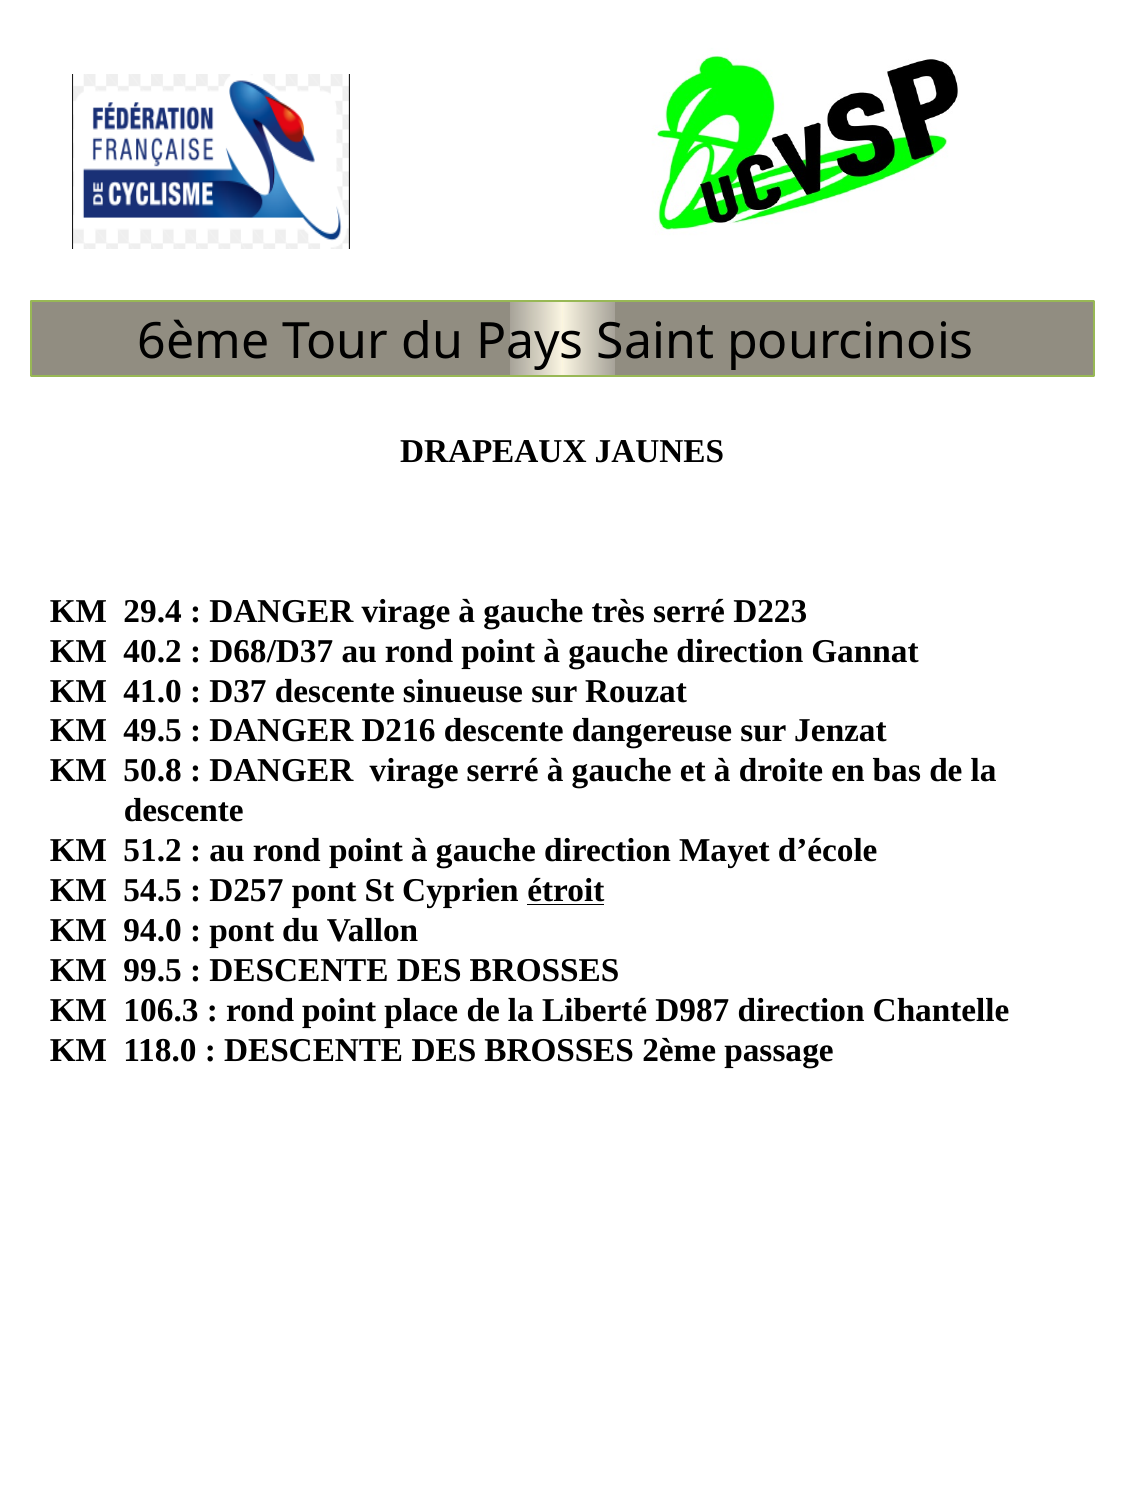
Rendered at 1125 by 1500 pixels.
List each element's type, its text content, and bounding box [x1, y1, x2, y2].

picture [72, 74, 350, 249]
text_box DRAPEAUX JAUNES KM 29.4 : DANGER virage à gauche très serré D223 KM 40.2 : D68/D37 au rond point à gauche direction Gannat KM 41.0 : D37 descente sinueuse sur Rouzat KM 49.5 : DANGER D216 descente dangereuse sur Jenzat KM 50.8 : DANGER virage serré à gauche et à droite en bas de la descente KM 51.2 : au rond point à gauche direction Mayet d’école KM 54.5 : D257 pont St Cyprien étroit KM 94.0 : pont du Vallon KM 99.5 : DESCENTE DES BROSSES KM 106.3 : rond point place de la Liberté D987 direction Chantelle KM 118.0 : DESCENTE DES BROSSES 2ème passage [35, 421, 1090, 1076]
text_box 6ème Tour du Pays Saint pourcinois [30, 301, 1094, 376]
picture [597, 37, 1018, 249]
